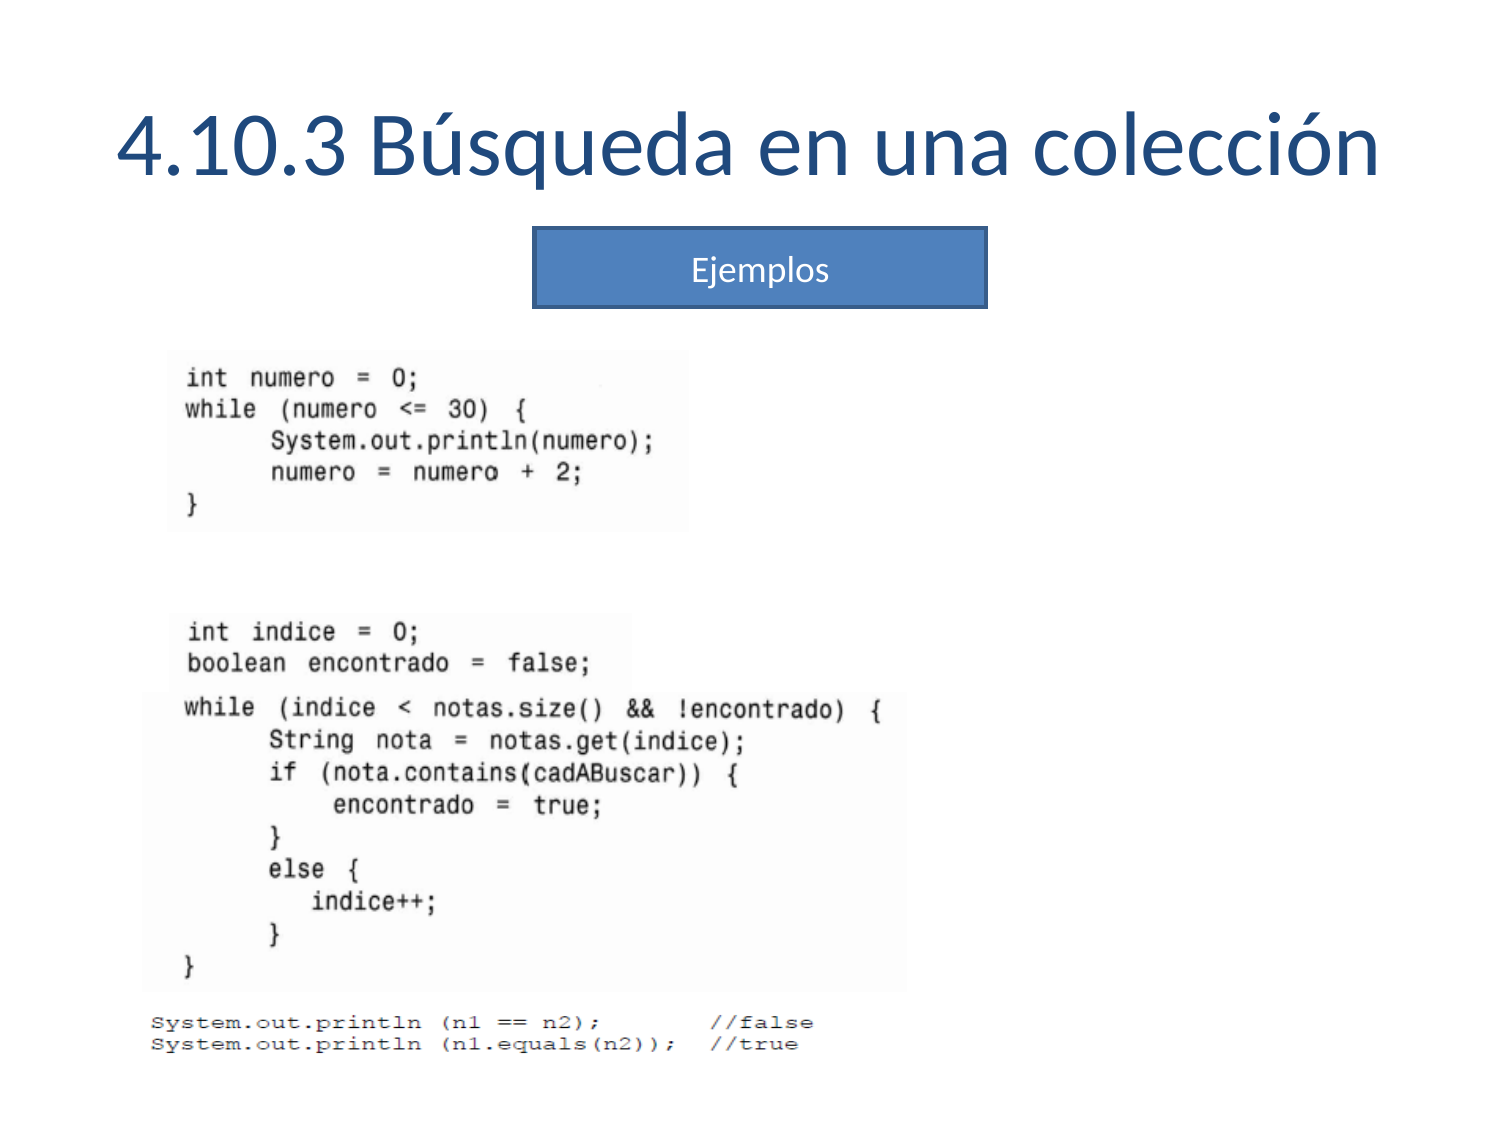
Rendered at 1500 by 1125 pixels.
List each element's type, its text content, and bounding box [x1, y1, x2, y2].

picture [142, 613, 907, 992]
picture [167, 350, 689, 532]
picture [142, 1008, 830, 1059]
title 4.10.3 Búsqueda en una colección [75, 45, 1426, 233]
text_box Ejemplos [534, 227, 987, 307]
